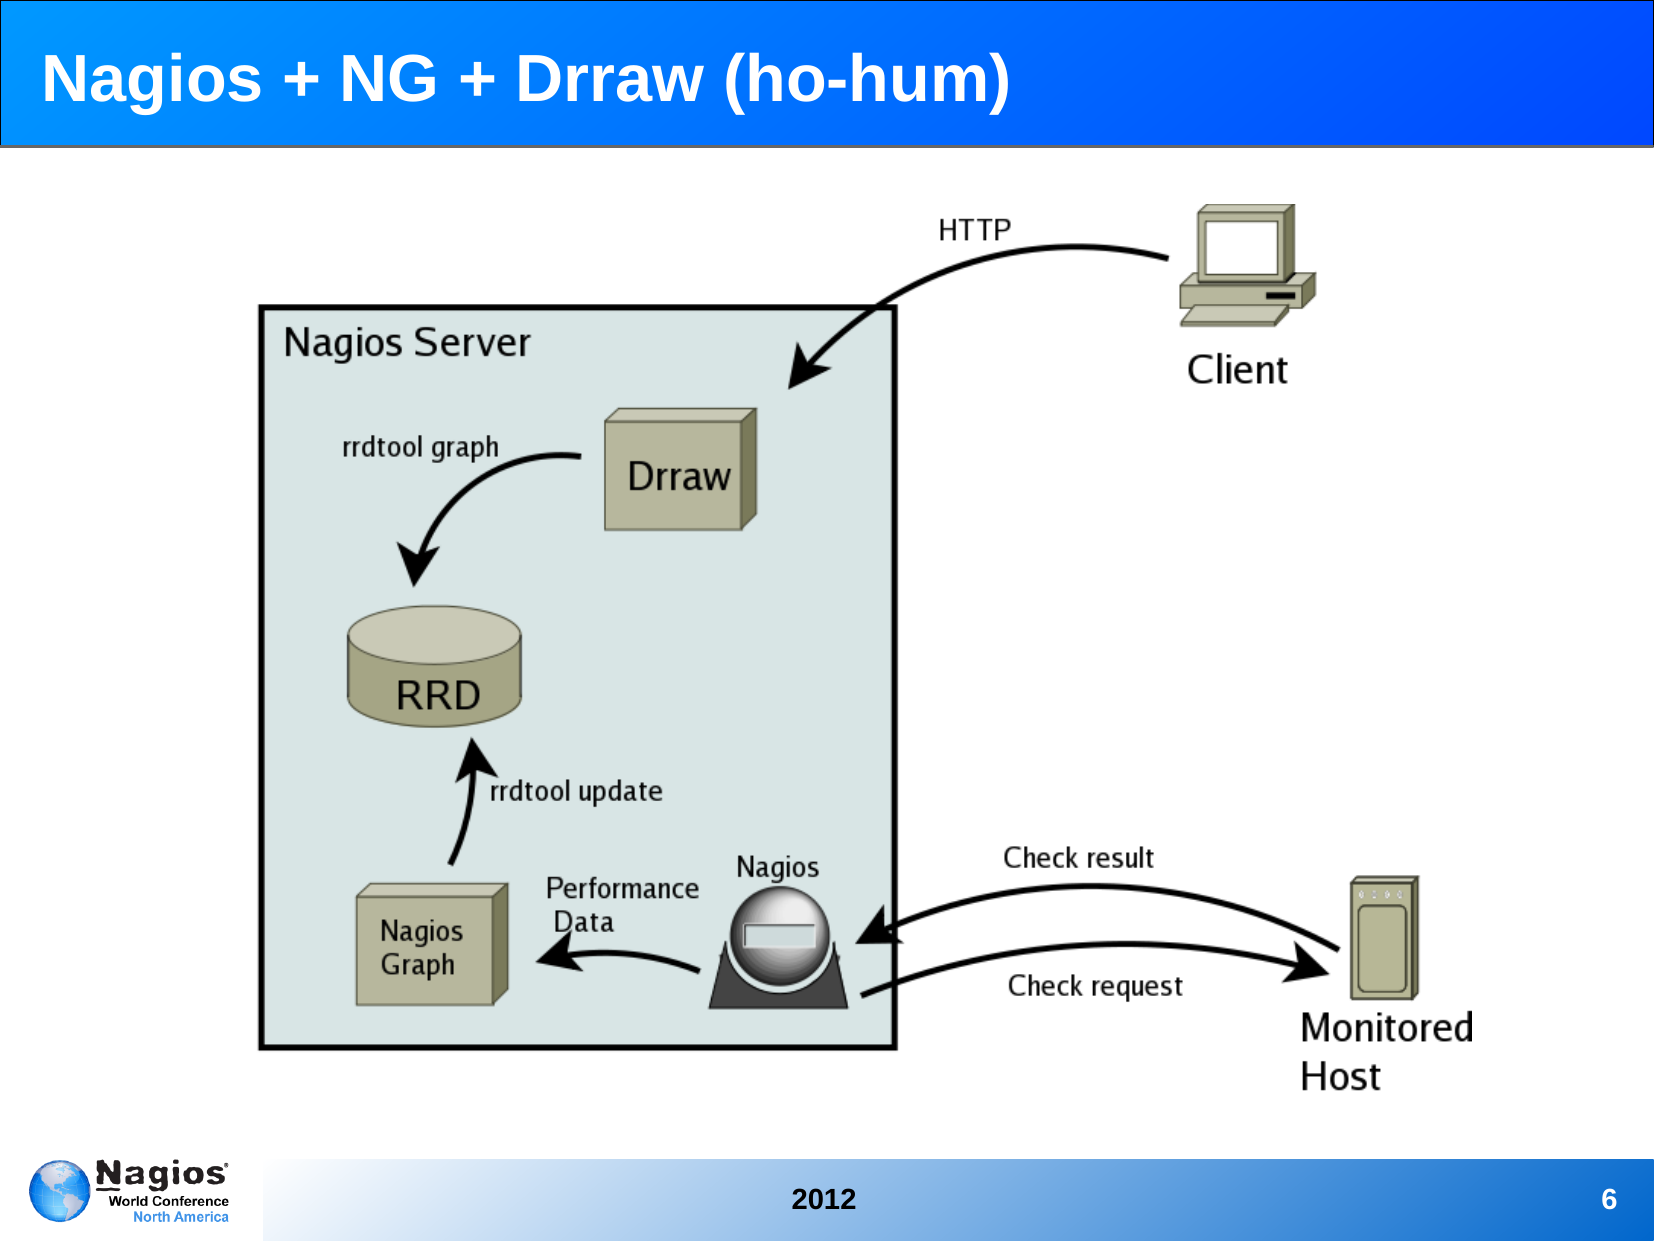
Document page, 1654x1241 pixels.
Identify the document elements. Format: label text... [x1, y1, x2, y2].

picture [0, 204, 1472, 1098]
title Nagios + NG + Drraw (ho-hum) [41, 29, 1248, 127]
picture [29, 1159, 229, 1235]
